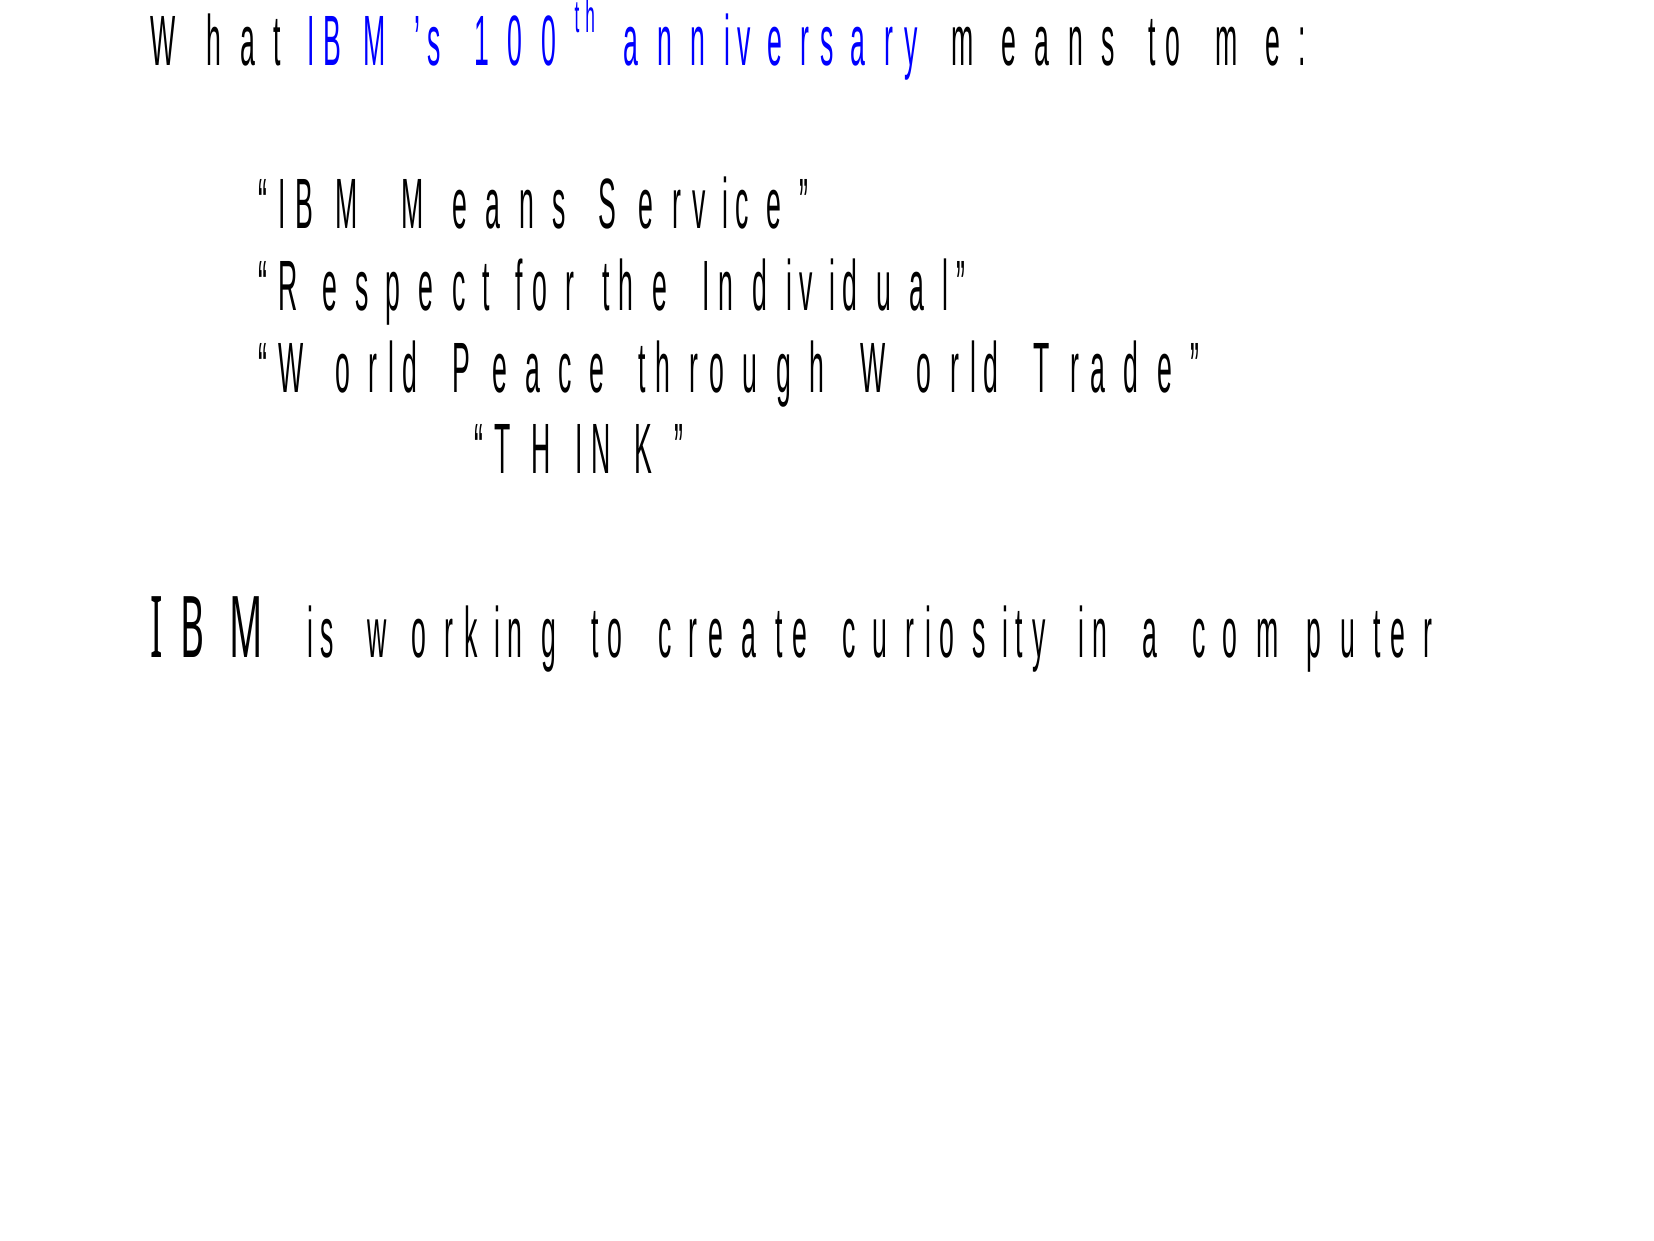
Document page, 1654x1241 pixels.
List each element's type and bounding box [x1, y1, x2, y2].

picture [150, 0, 1613, 676]
